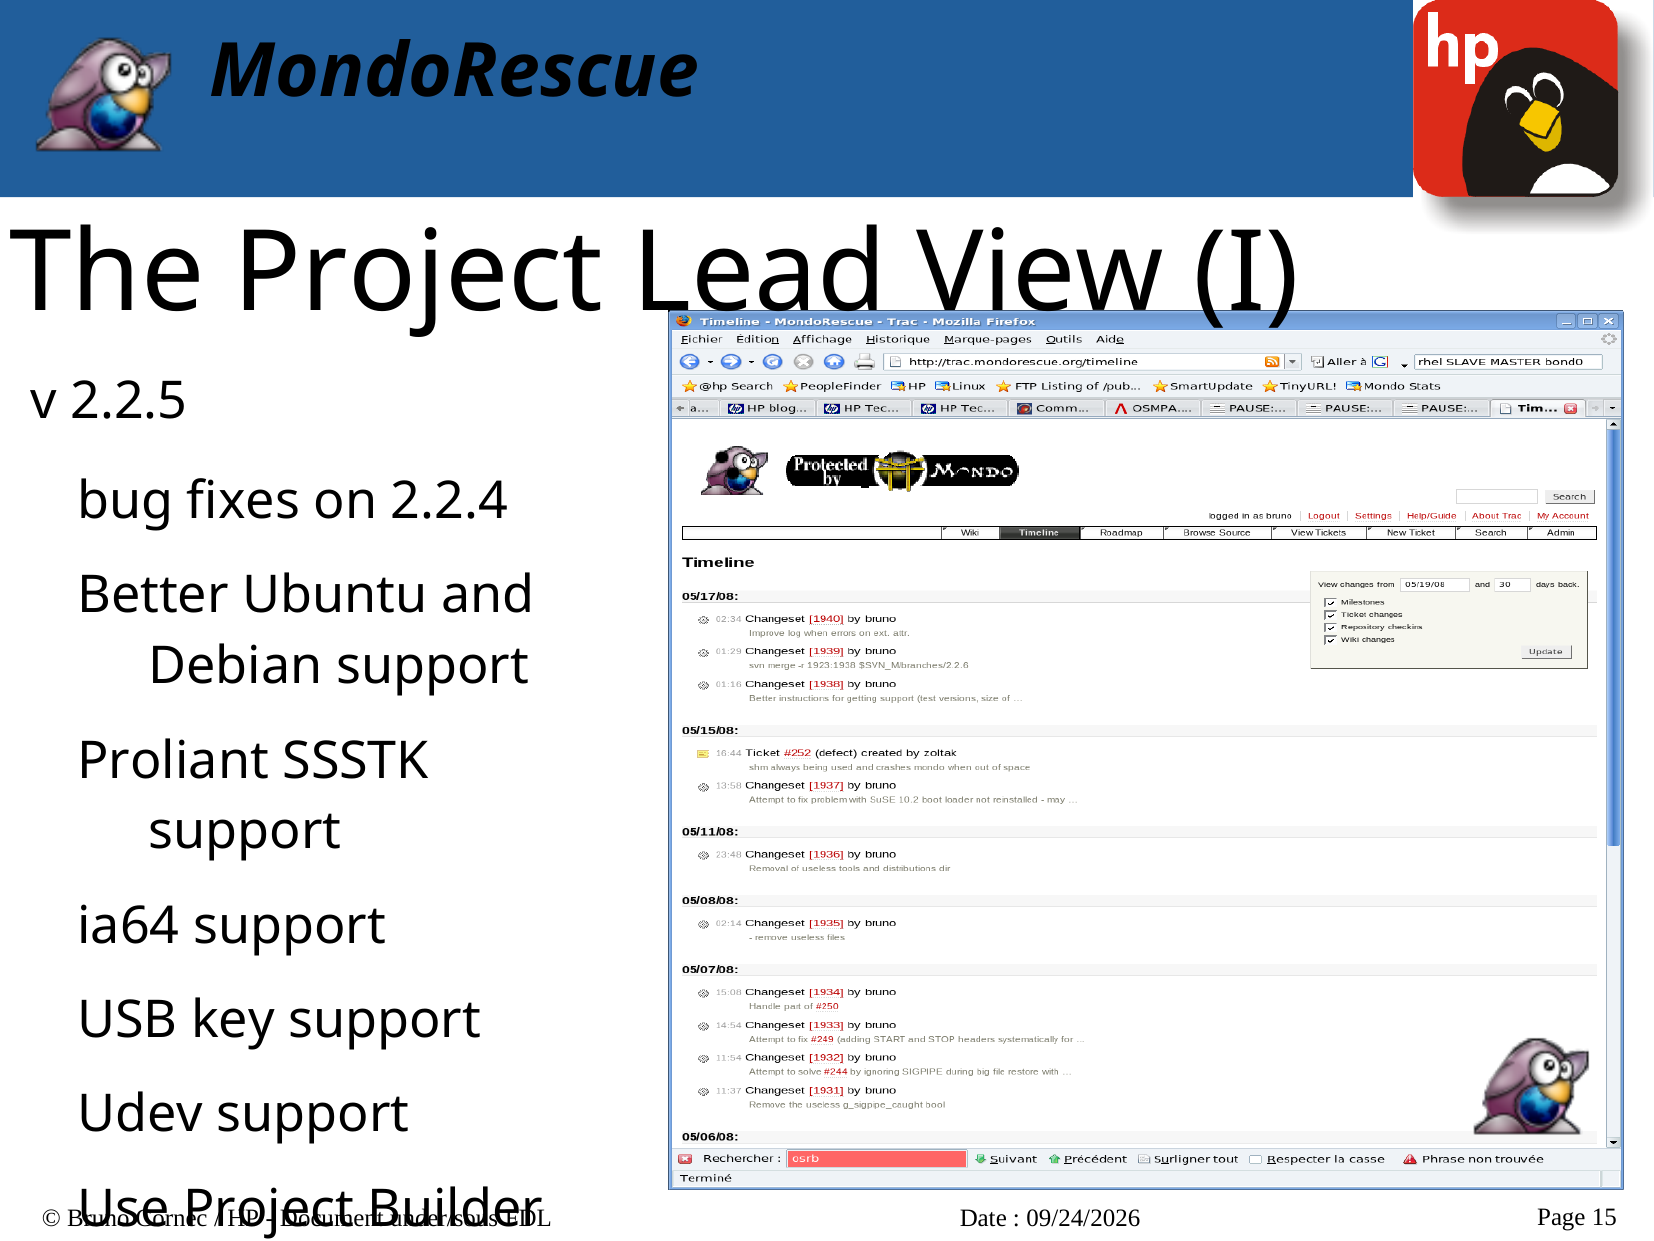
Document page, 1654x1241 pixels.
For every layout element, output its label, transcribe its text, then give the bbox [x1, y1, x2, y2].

text_box The Project Lead View (I) [9, 189, 1346, 330]
picture [668, 310, 1624, 1190]
list v 2.2.5 bug fixes on 2.2.4 Better Ubuntu and Debian support Proliant SSSTK support ia64 support USB key support Udev support Use Project Builder [18, 362, 635, 1241]
picture [0, 0, 211, 199]
picture [1413, 0, 1654, 235]
